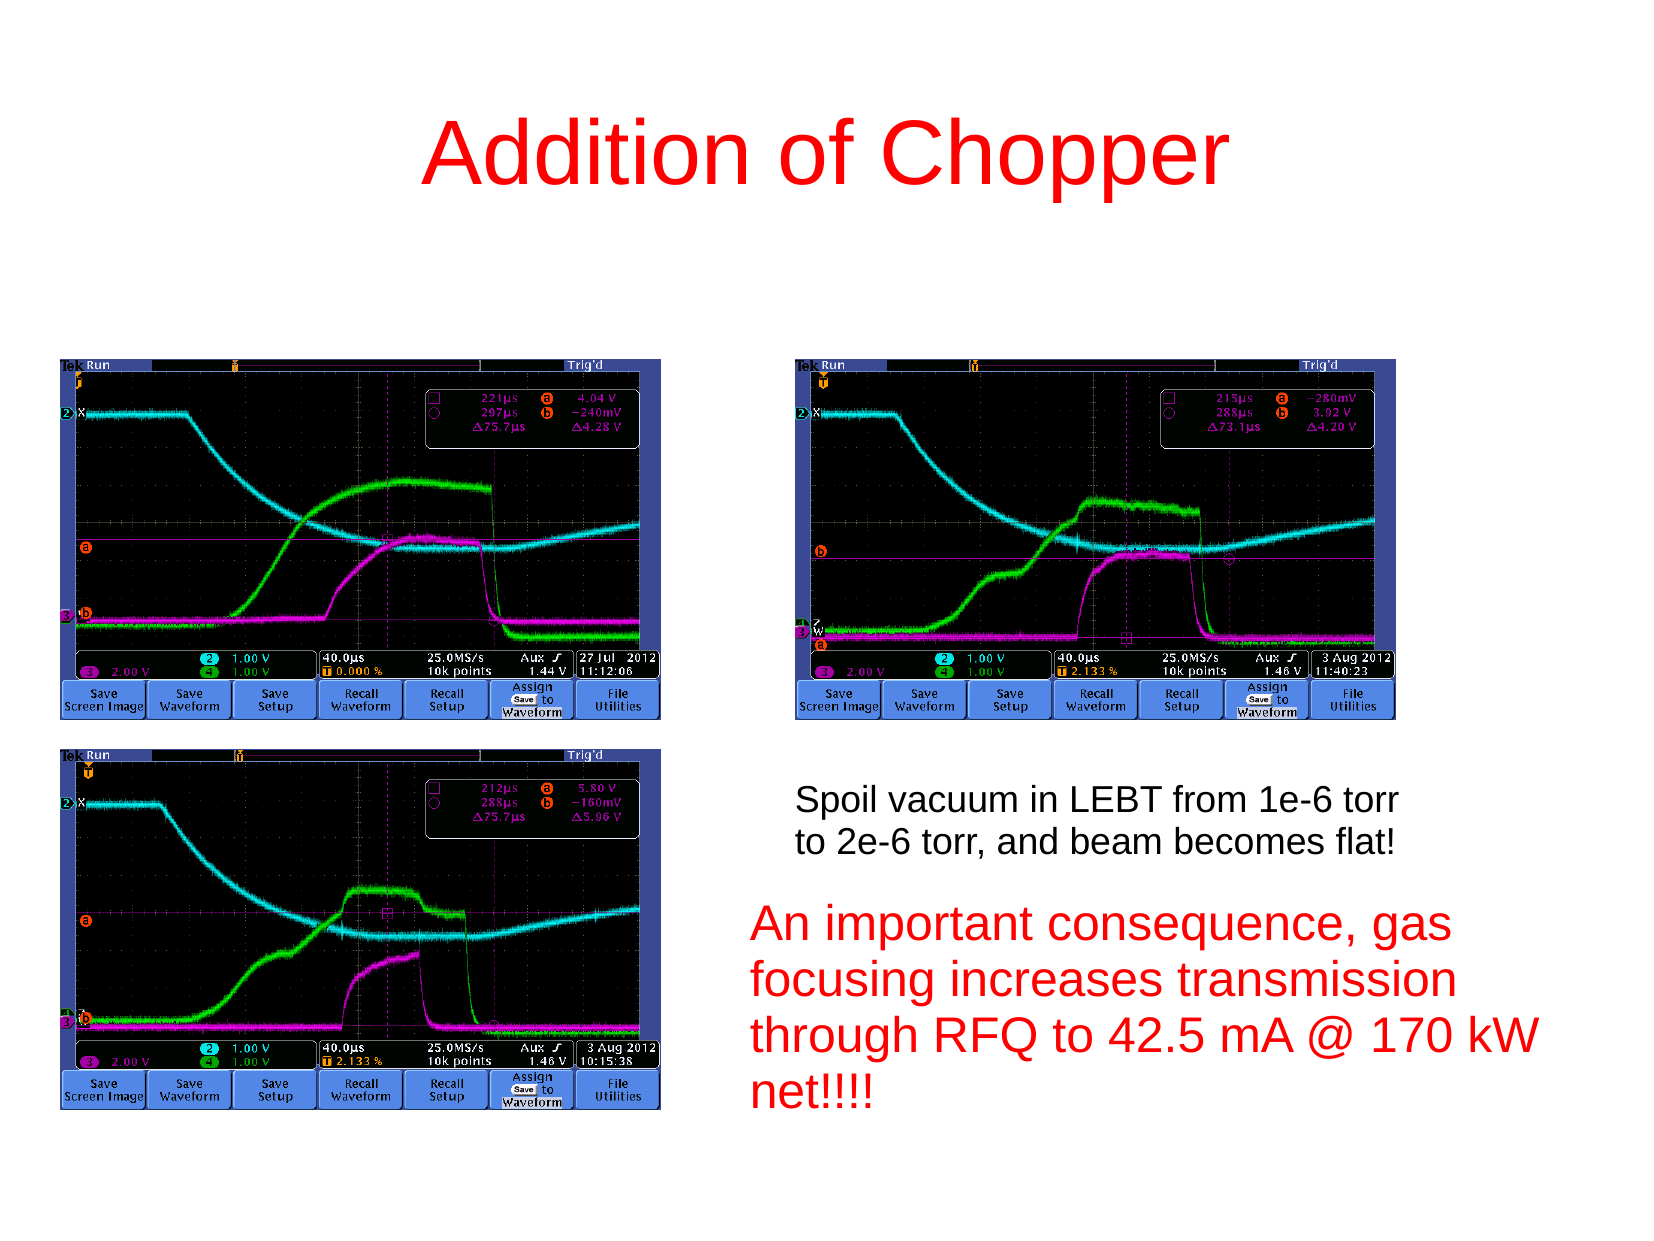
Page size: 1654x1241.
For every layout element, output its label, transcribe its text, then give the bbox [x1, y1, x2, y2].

picture [60, 359, 661, 721]
title Addition of Chopper [82, 49, 1571, 257]
picture [795, 359, 1396, 721]
text_box Spoil vacuum in LEBT from 1e-6 torr to 2e-6 torr, and beam becomes flat! [780, 771, 1456, 871]
picture [60, 749, 661, 1111]
text_box An important consequence, gas focusing increases transmission through RFQ to 42.5 mA @ 170 kW net!!!! [735, 888, 1591, 1186]
